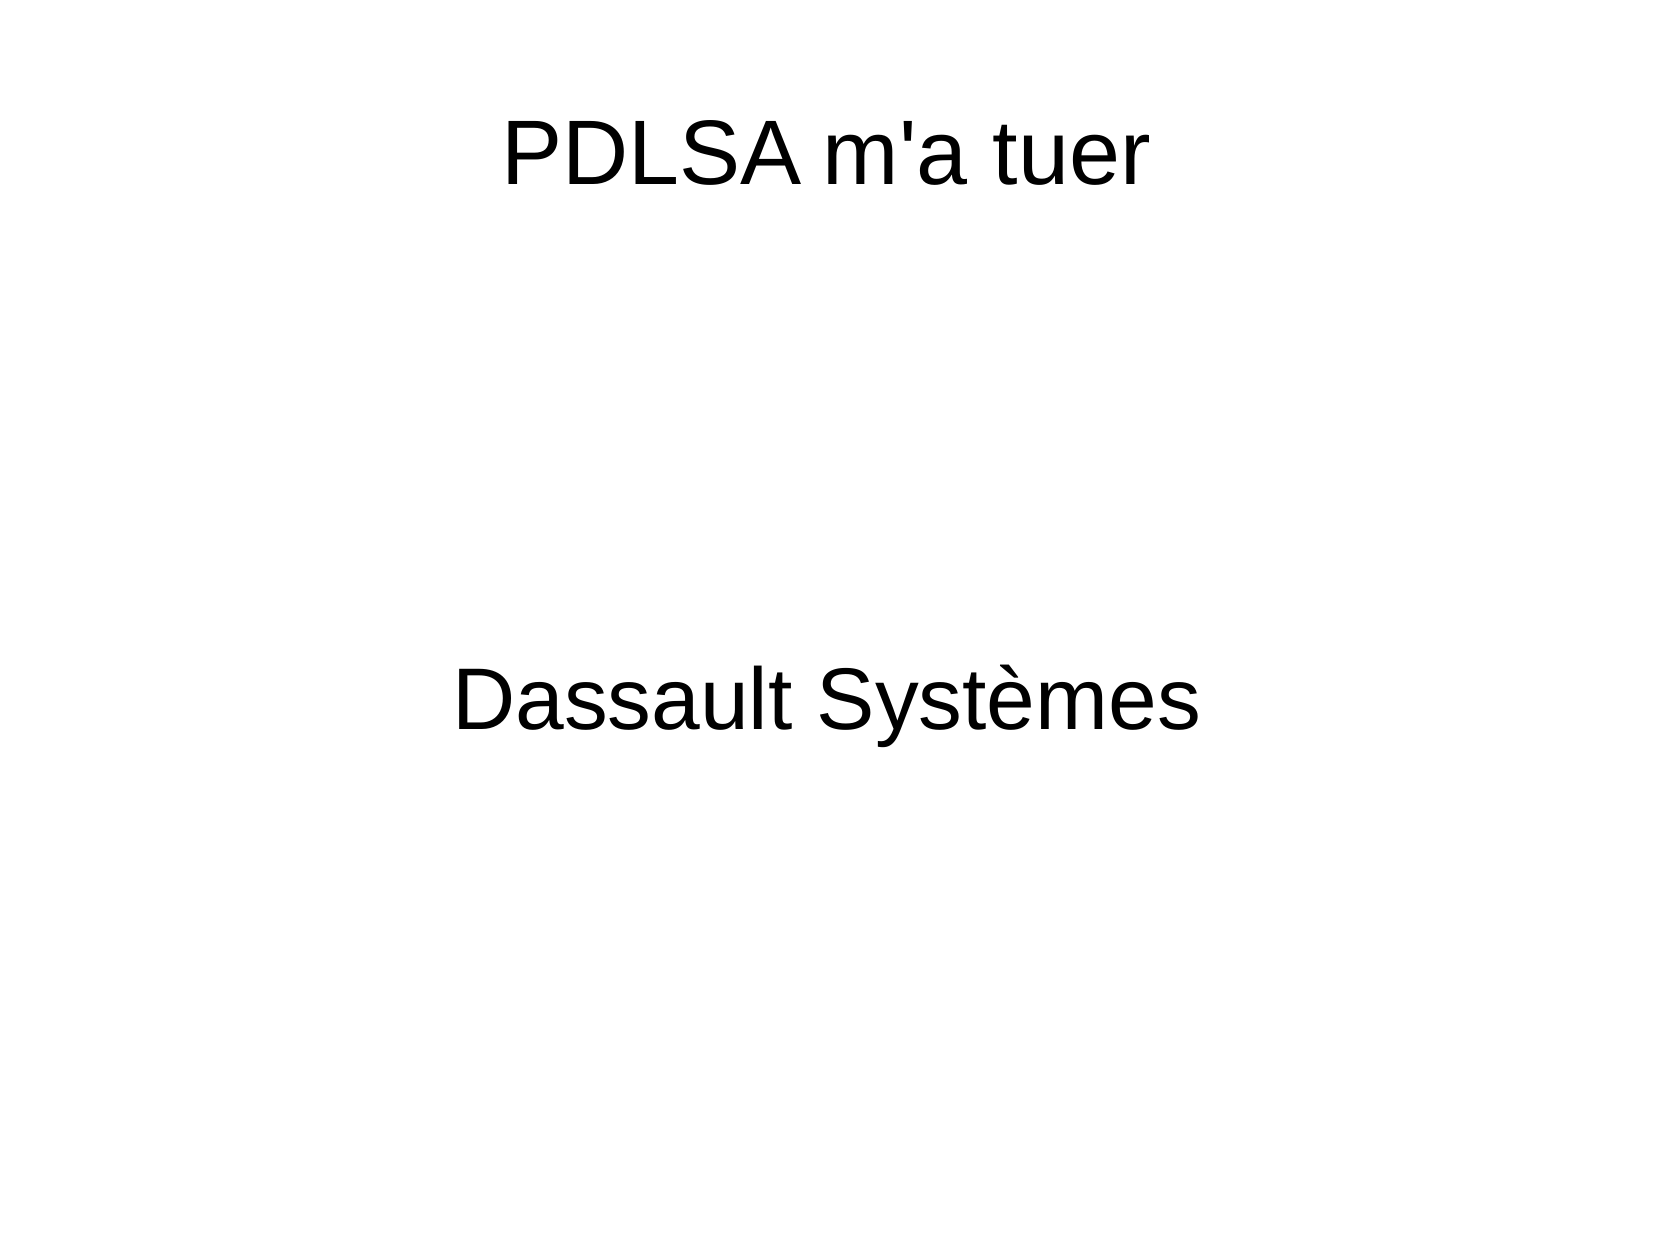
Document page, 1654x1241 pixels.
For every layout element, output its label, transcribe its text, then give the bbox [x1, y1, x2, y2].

title PDLSA m'a tuer [82, 56, 1571, 250]
subtitle Dassault Systèmes [82, 297, 1571, 1102]
